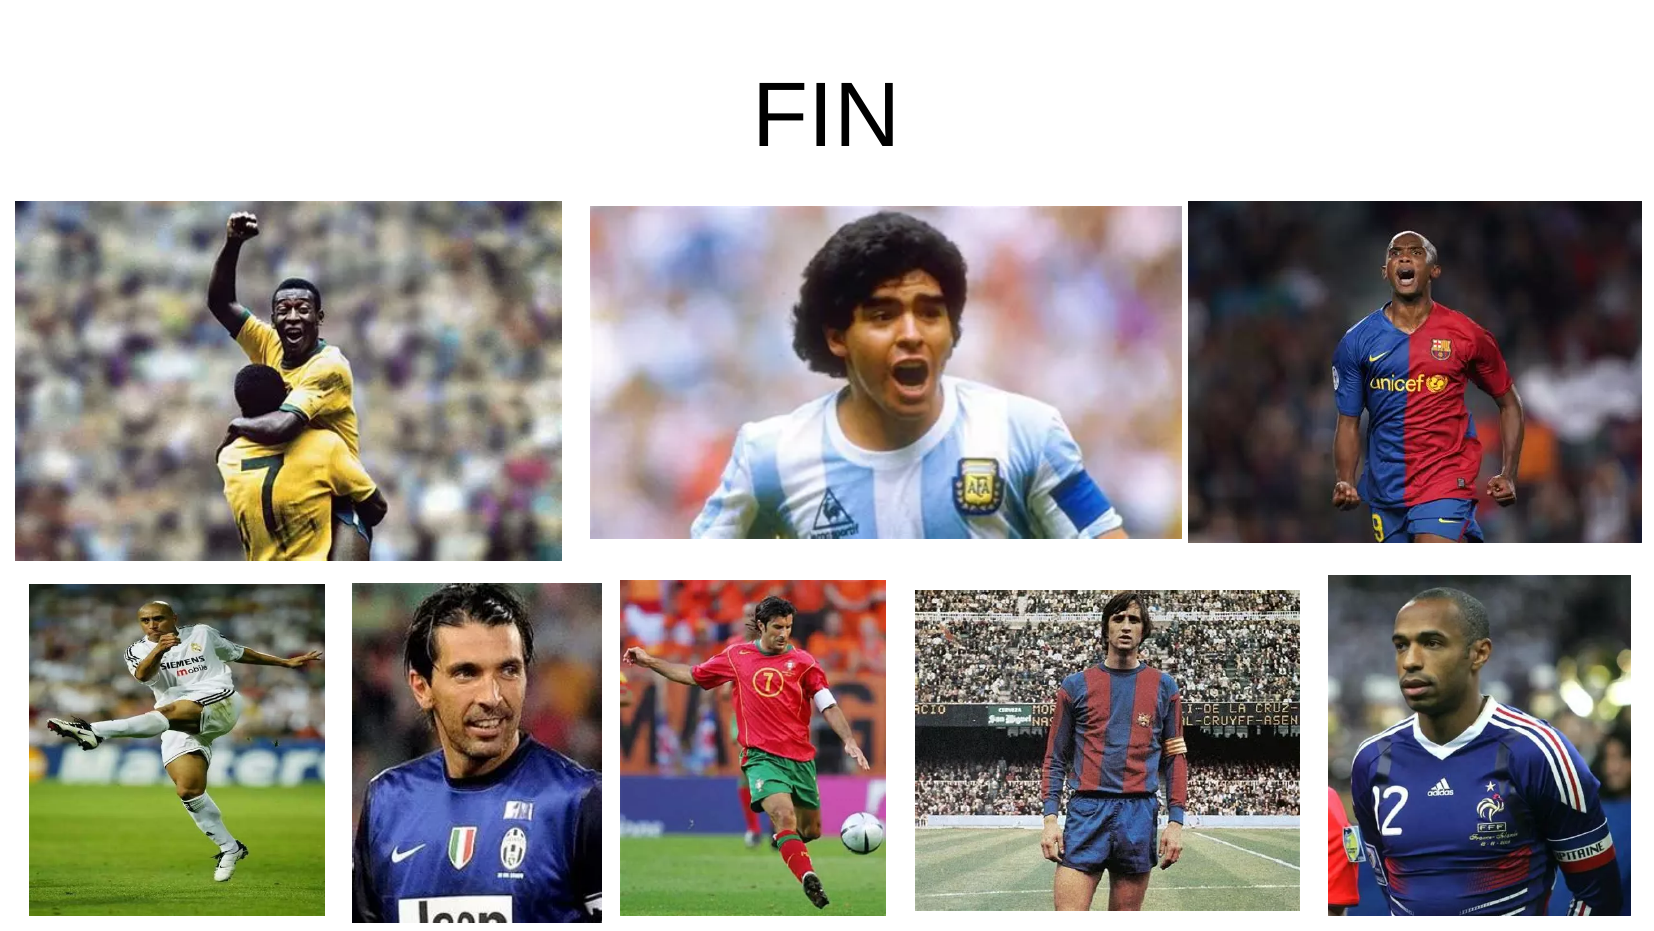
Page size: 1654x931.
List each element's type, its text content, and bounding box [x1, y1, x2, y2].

title FIN [82, 37, 1571, 193]
picture [1188, 201, 1642, 543]
picture [590, 206, 1182, 539]
picture [1328, 575, 1631, 916]
picture [620, 580, 886, 916]
picture [15, 201, 562, 562]
picture [352, 583, 602, 923]
picture [915, 590, 1300, 911]
picture [29, 584, 325, 916]
